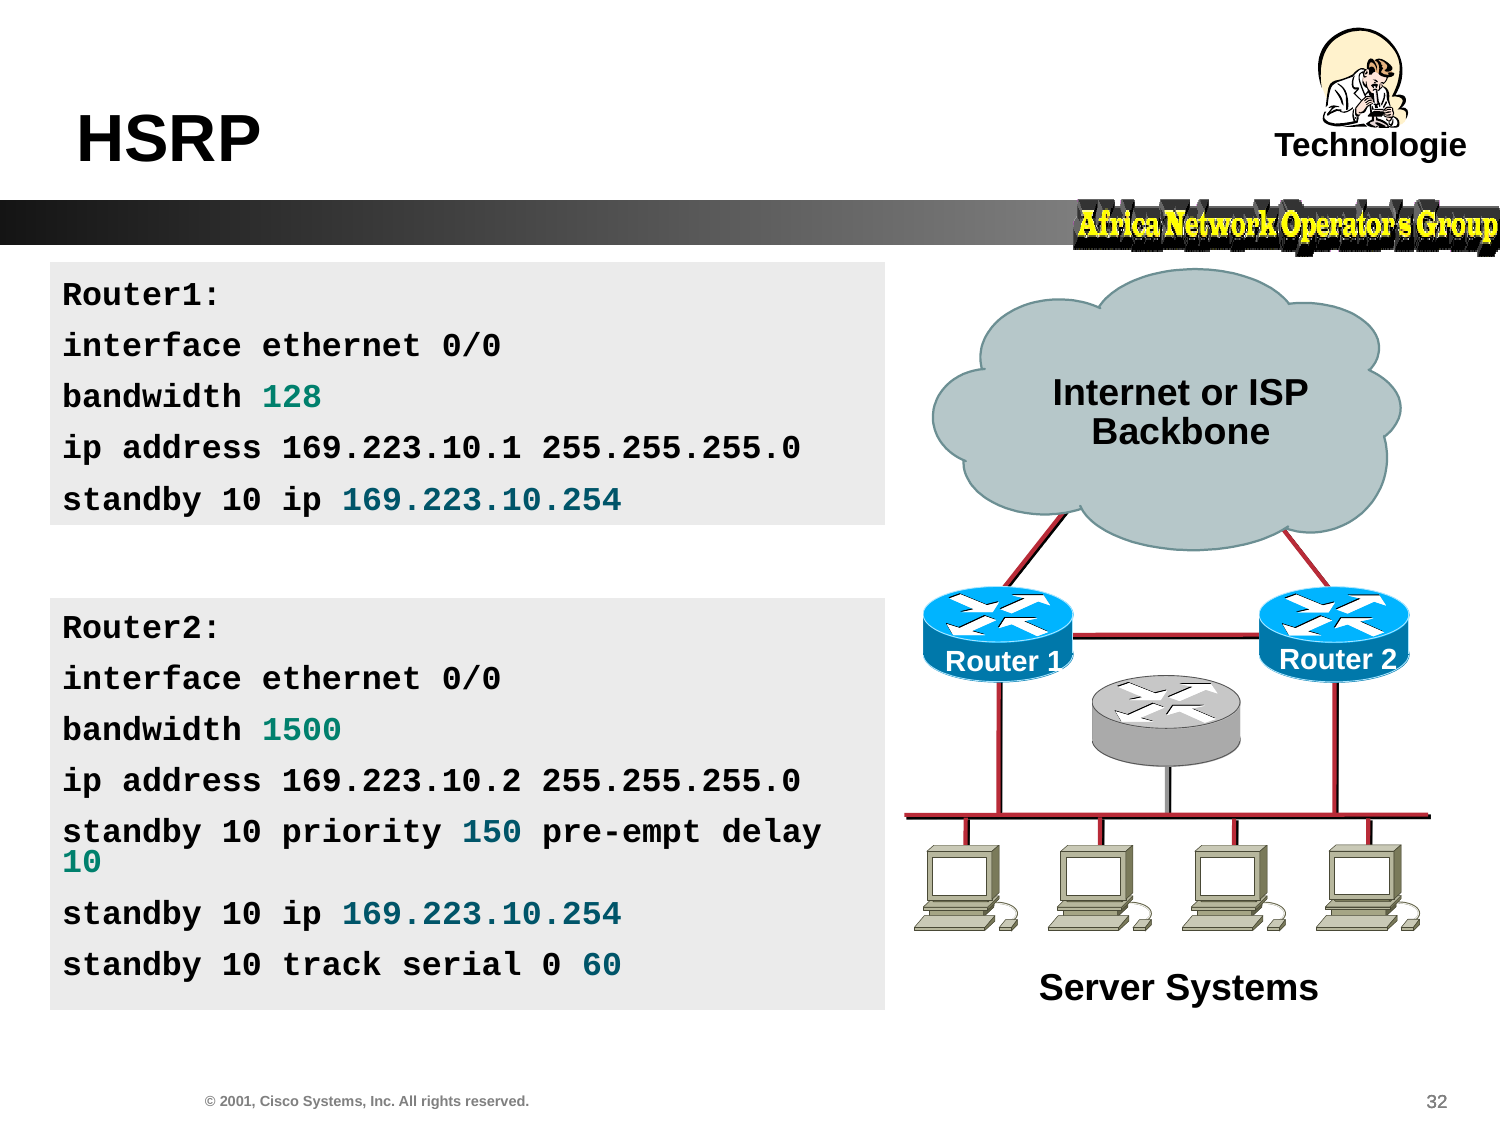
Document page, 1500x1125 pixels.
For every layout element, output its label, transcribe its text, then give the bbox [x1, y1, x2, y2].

picture [1003, 595, 1048, 612]
text_box Server Systems [1024, 956, 1334, 1016]
picture [1182, 845, 1286, 932]
picture [1339, 596, 1384, 613]
picture [1004, 586, 1074, 636]
picture [1092, 675, 1241, 767]
picture [952, 595, 997, 612]
picture [1000, 618, 1045, 635]
picture [949, 617, 994, 636]
picture [1336, 618, 1381, 634]
text_box Router1: interface ethernet 0/0 bandwidth 128 ip address 169.223.10.1 255.255.255.0 standby 10 ip 169.223.10.254 [50, 262, 876, 527]
picture [930, 180, 1500, 553]
picture [1259, 658, 1264, 683]
picture [1047, 845, 1152, 932]
picture [1316, 844, 1421, 932]
picture [914, 845, 1018, 932]
text_box Internet or ISP Backbone [1037, 360, 1324, 460]
picture [1287, 595, 1333, 612]
picture [1259, 586, 1410, 634]
text_box Router 2 [1264, 634, 1413, 684]
text_box Router2: interface ethernet 0/0 bandwidth 1500 ip address 169.223.10.2 255.255.255.0 standby 10 priority 150 pre-empt delay 10 standby 10 ip 169.223.10.254 standby 10 track serial 0 60 [50, 600, 878, 1013]
text_box Router 1 [930, 636, 1079, 686]
title HSRP [62, 90, 275, 180]
picture [1317, 26, 1409, 118]
text_box Technologie [1262, 118, 1480, 171]
text_box [50, 598, 885, 1010]
picture [923, 658, 930, 683]
text_box [876, 262, 885, 525]
picture [1284, 617, 1330, 634]
picture [923, 586, 992, 610]
